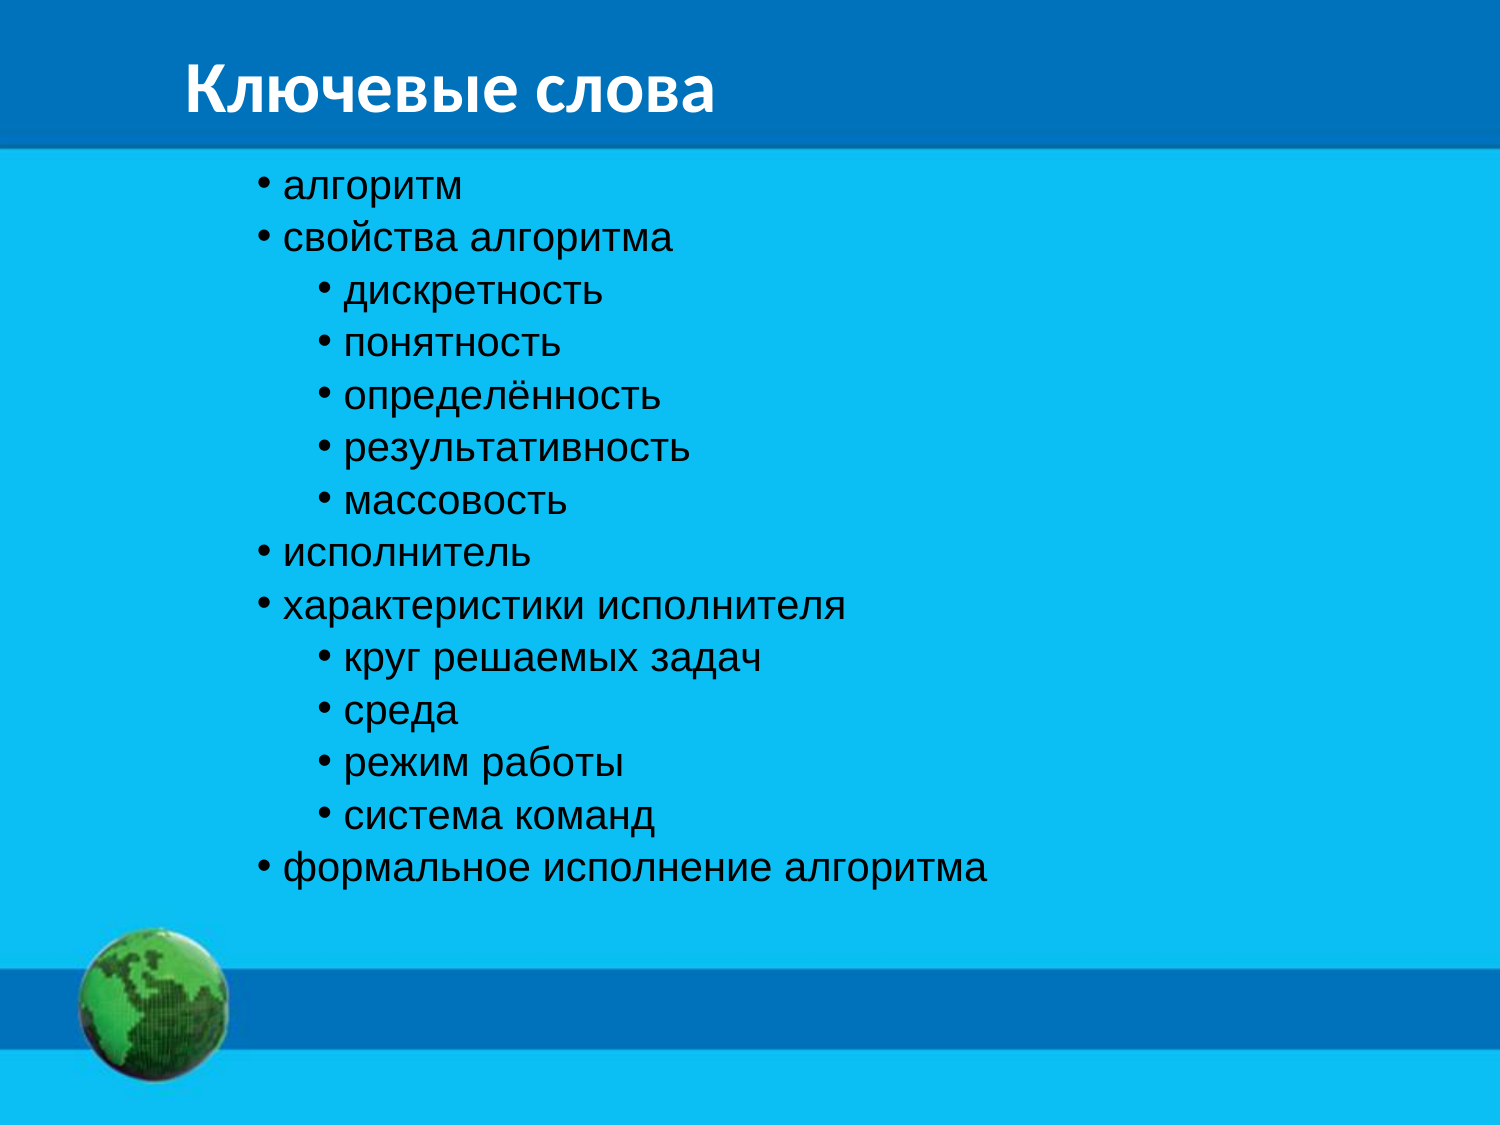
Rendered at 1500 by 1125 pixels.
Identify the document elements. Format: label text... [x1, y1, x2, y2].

text_box алгоритм свойства алгоритма дискретность понятность определённость результативность массовость исполнитель характеристики исполнителя круг решаемых задач среда режим работы система команд формальное исполнение алгоритма [242, 147, 1459, 898]
text_box Ключевые слова [171, 30, 1425, 135]
picture [0, 926, 1500, 1086]
picture [0, 0, 1500, 146]
